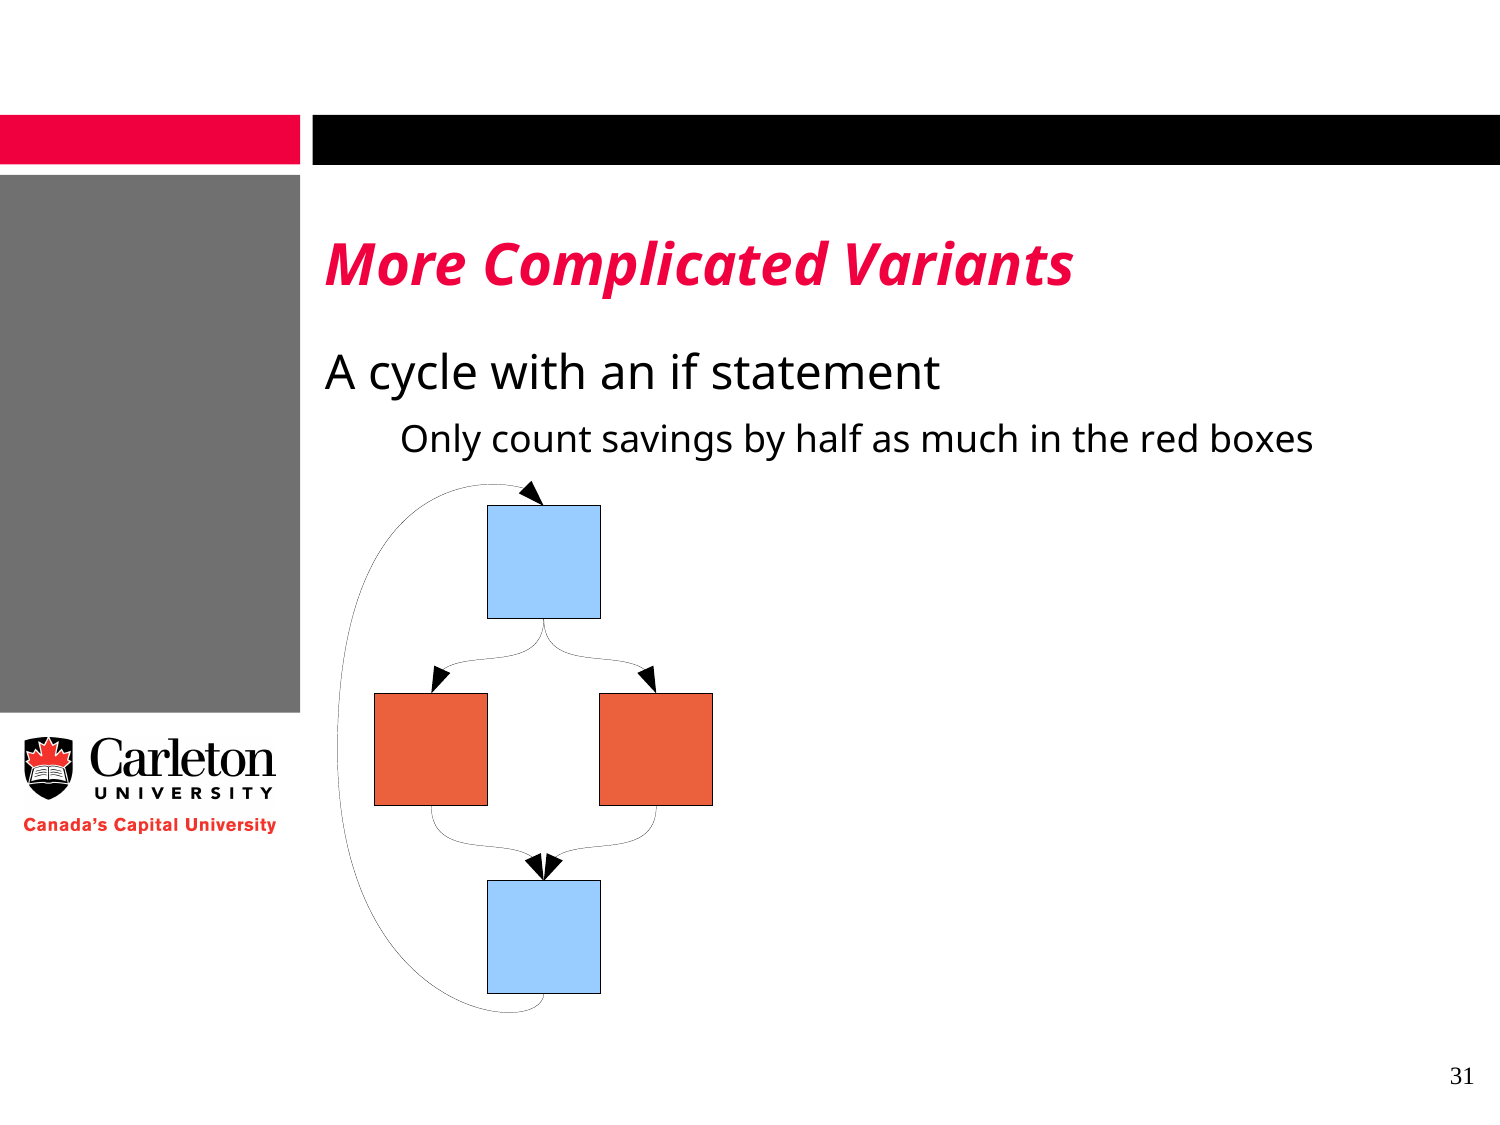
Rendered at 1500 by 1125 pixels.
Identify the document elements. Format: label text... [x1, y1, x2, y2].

text_box [599, 693, 713, 806]
list A cycle with an if statement Only count savings by half as much in the red boxes [324, 324, 1450, 1036]
picture [24, 737, 276, 834]
title More Complicated Variants [324, 194, 1450, 324]
text_box [487, 505, 601, 619]
text_box [374, 693, 488, 806]
text_box [487, 880, 601, 994]
